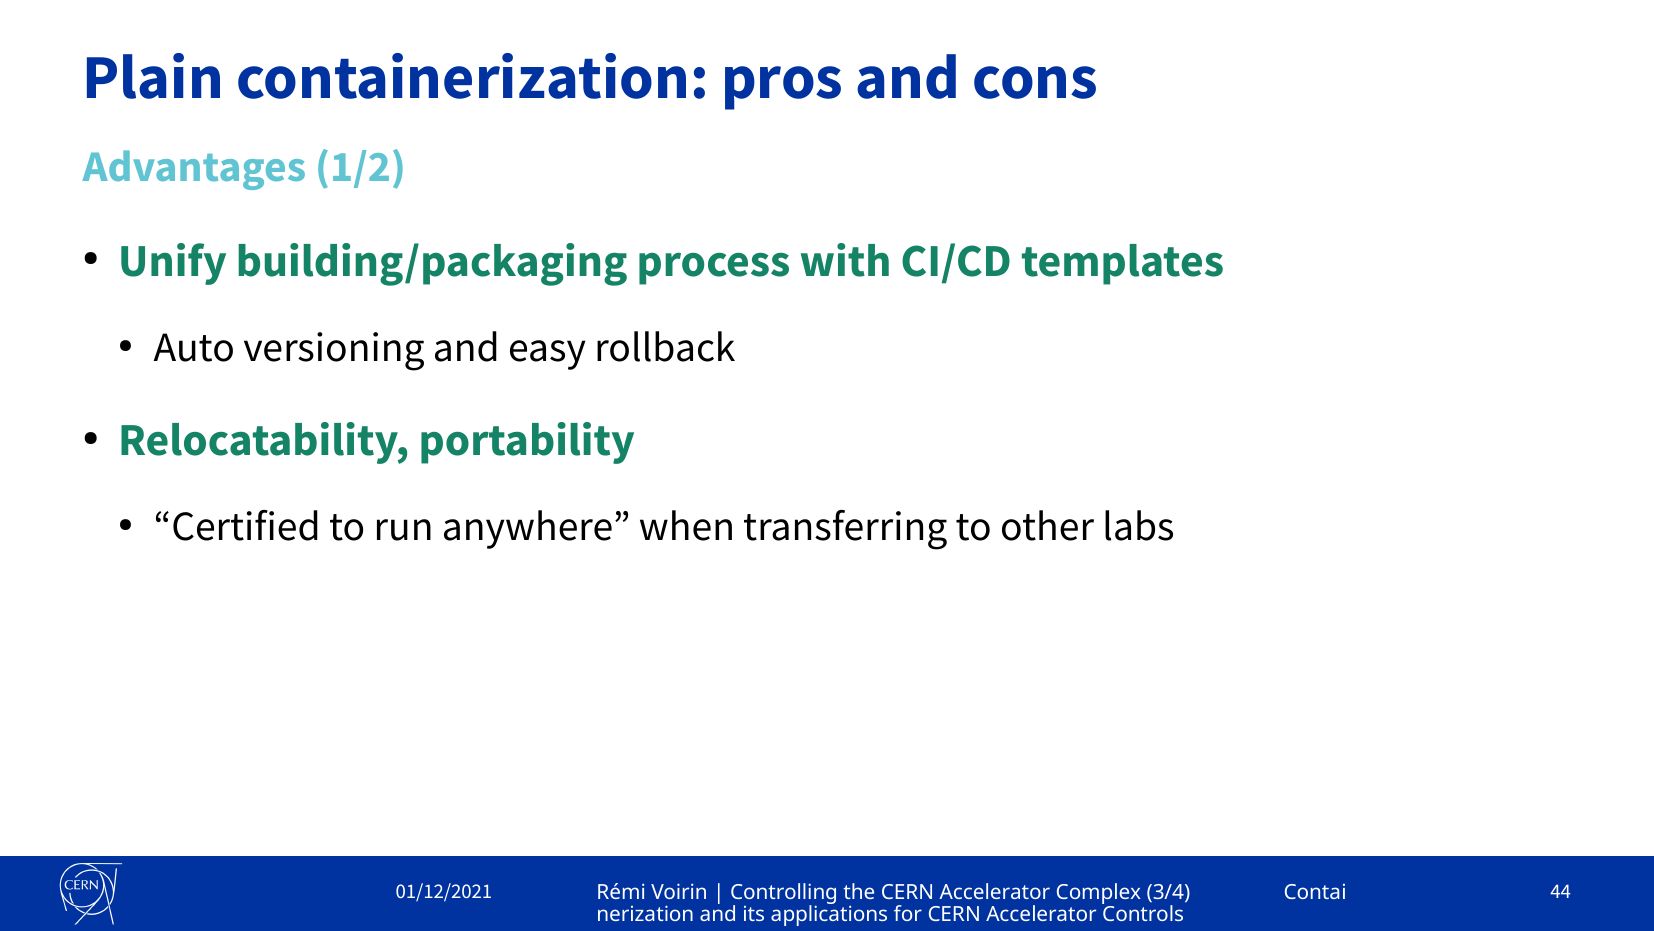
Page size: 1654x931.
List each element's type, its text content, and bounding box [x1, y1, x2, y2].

picture [56, 859, 127, 928]
list Advantages (1/2) Unify building/packaging process with CI/CD templates Auto versioning and easy rollback Relocatability, portability “Certified to run anywhere” when transferring to other labs [82, 129, 1536, 839]
title Plain containerization: pros and cons [82, 37, 1571, 193]
